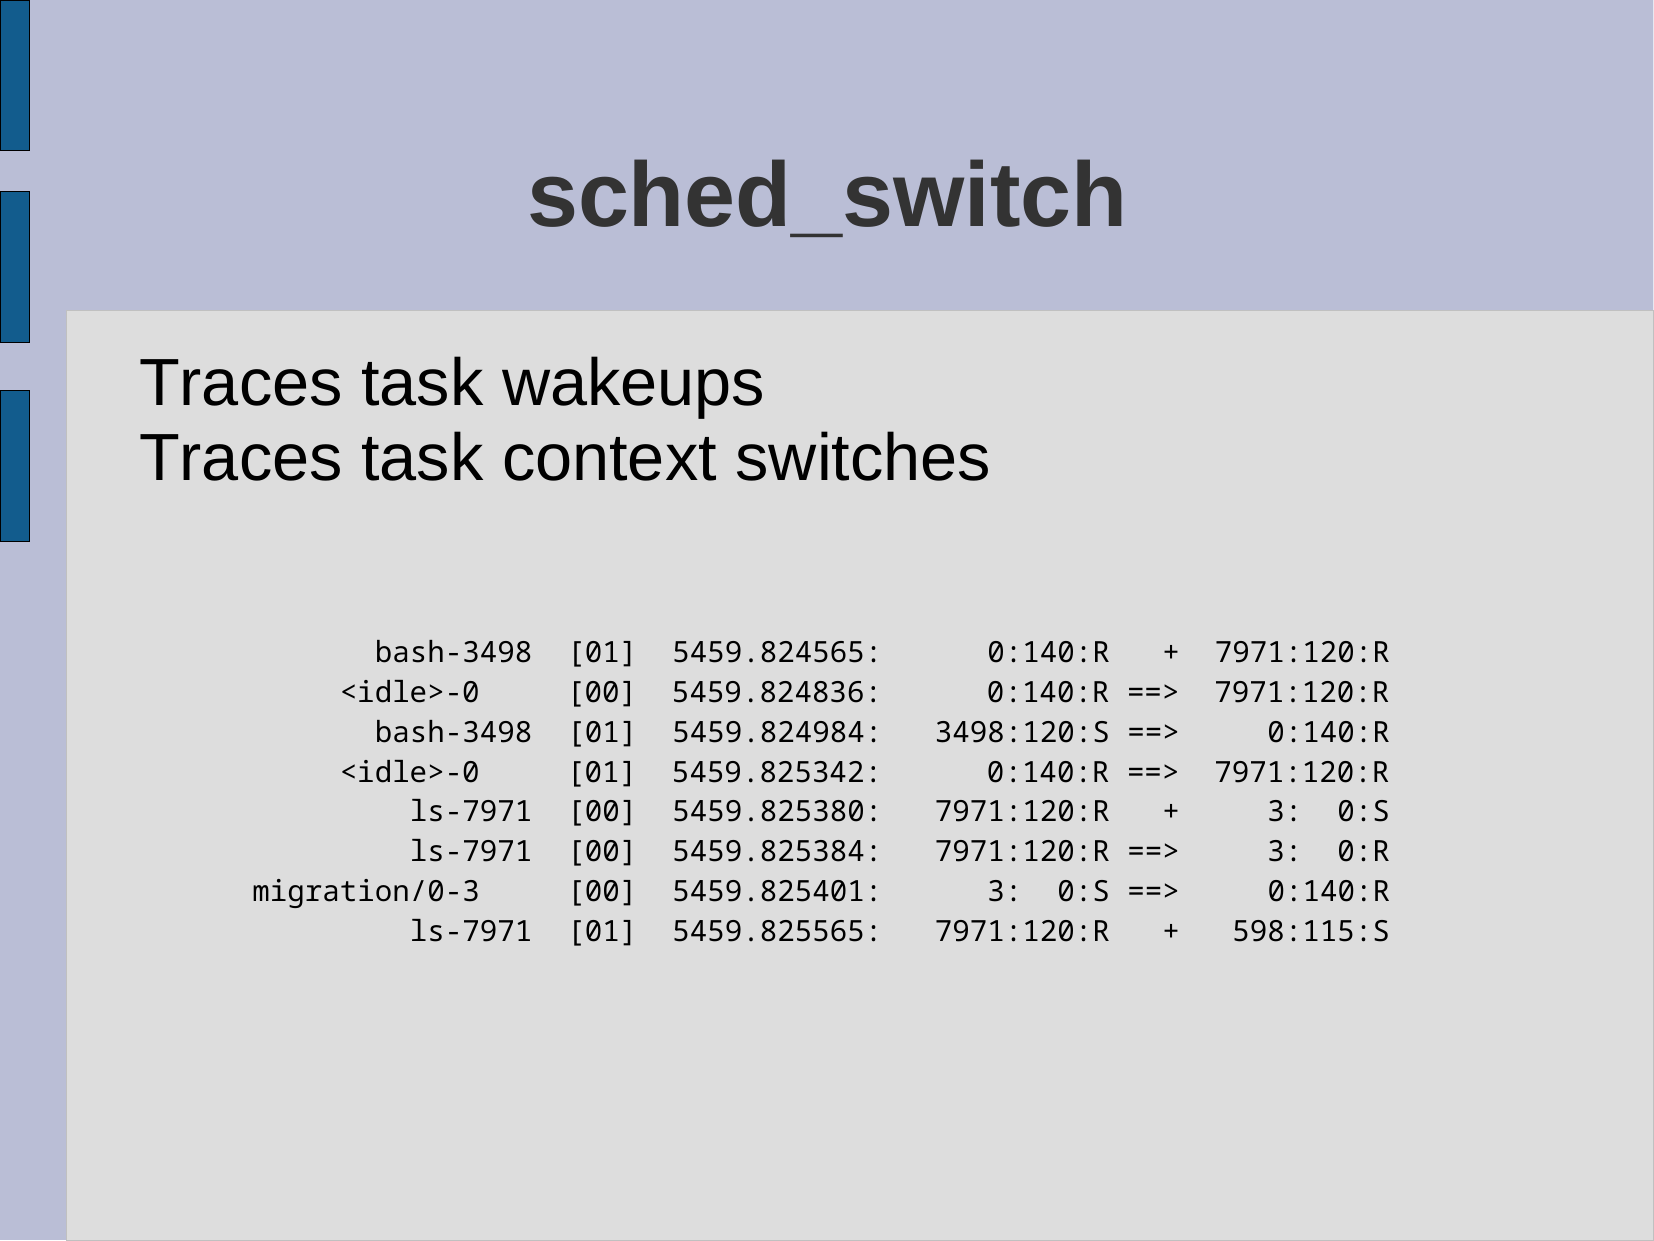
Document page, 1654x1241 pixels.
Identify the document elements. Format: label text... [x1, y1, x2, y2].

title sched_switch [121, 91, 1534, 299]
text_box bash-3498 [01] 5459.824565: 0:140:R + 7971:120:R <idle>-0 [00] 5459.824836: 0:140:R ==> 7971:120:R bash-3498 [01] 5459.824984: 3498:120:S ==> 0:140:R <idle>-0 [01] 5459.825342: 0:140:R ==> 7971:120:R ls-7971 [00] 5459.825380: 7971:120:R + 3: 0:S ls-7971 [00] 5459.825384: 7971:120:R ==> 3: 0:R migration/0-3 [00] 5459.825401: 3: 0:S ==> 0:140:R ls-7971 [01] 5459.825565: 7971:120:R + 598:115:S [150, 624, 1482, 976]
list Traces task wakeups Traces task context switches [121, 344, 1534, 1112]
